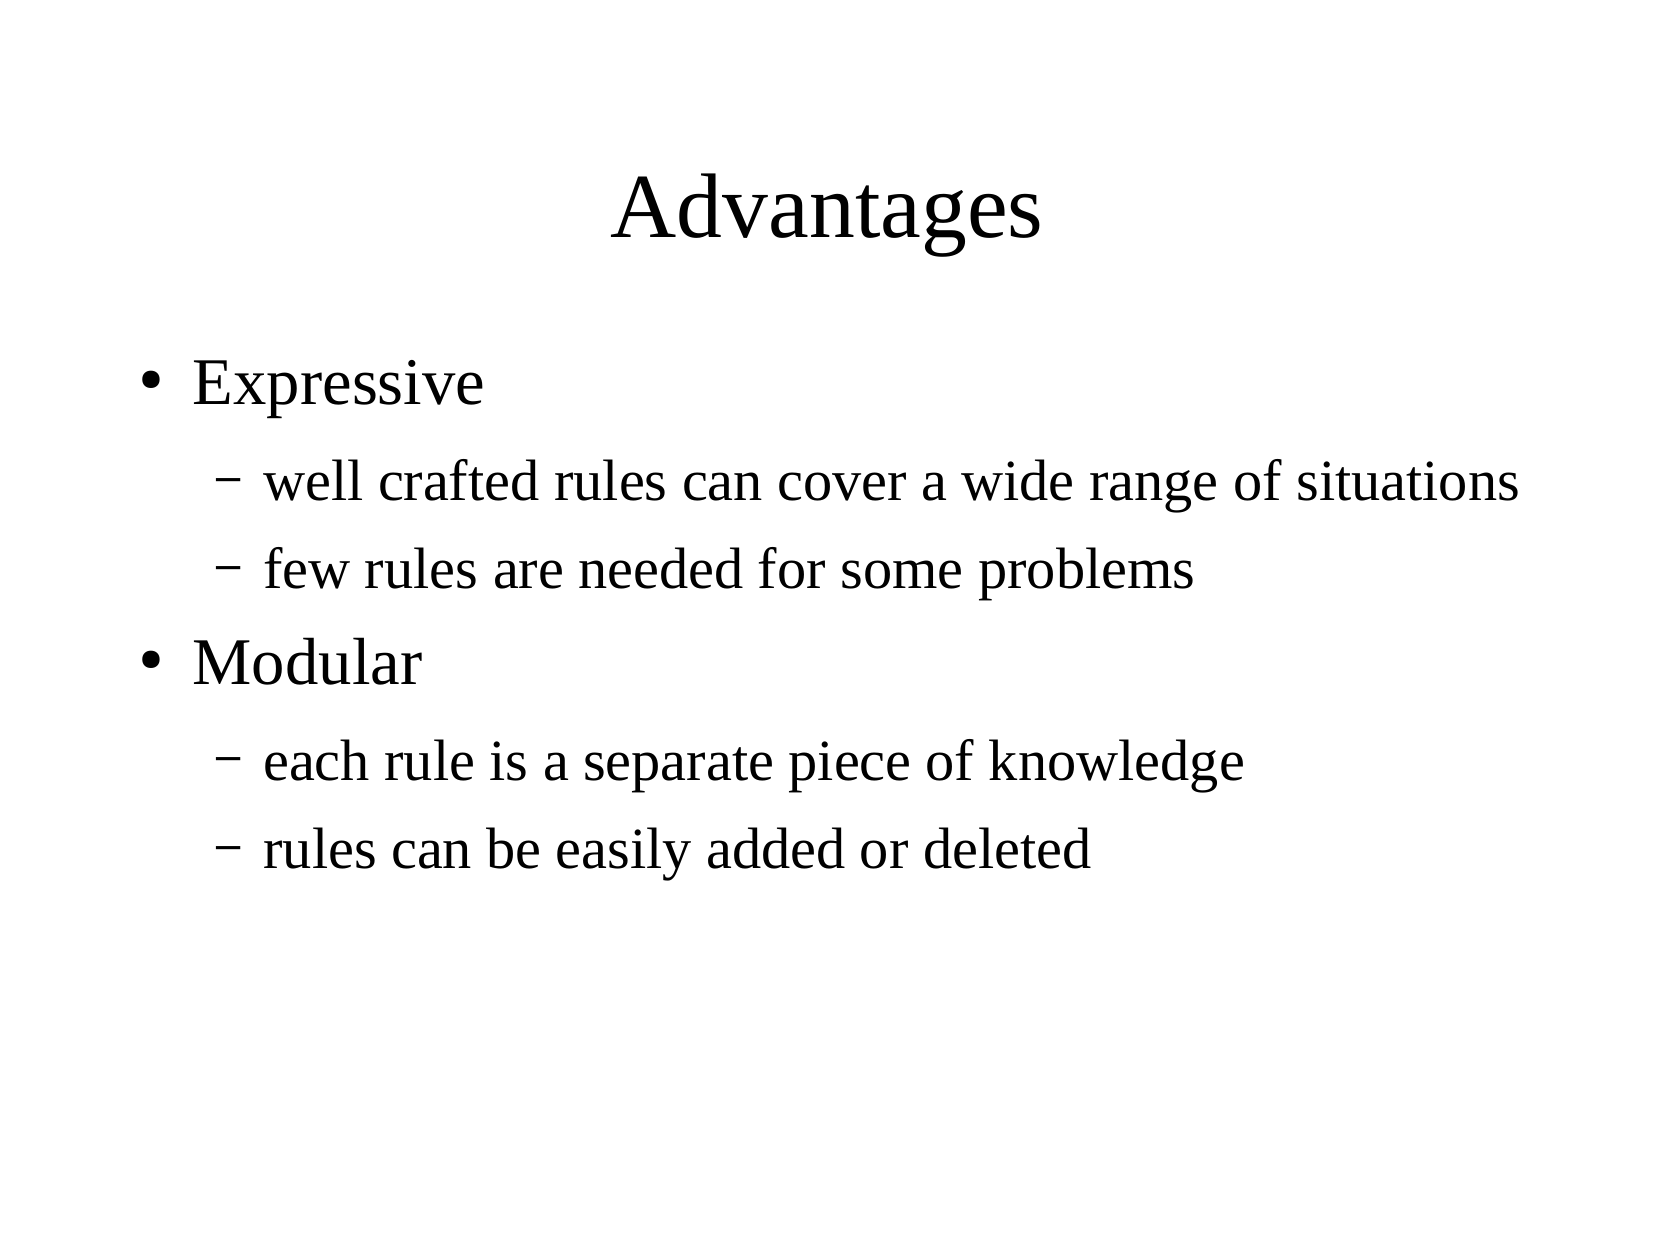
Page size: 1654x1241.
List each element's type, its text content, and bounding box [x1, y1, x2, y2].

title Advantages [121, 102, 1534, 311]
list Expressive well crafted rules can cover a wide range of situations few rules are needed for some problems Modular each rule is a separate piece of knowledge rules can be easily added or deleted [121, 344, 1534, 1127]
